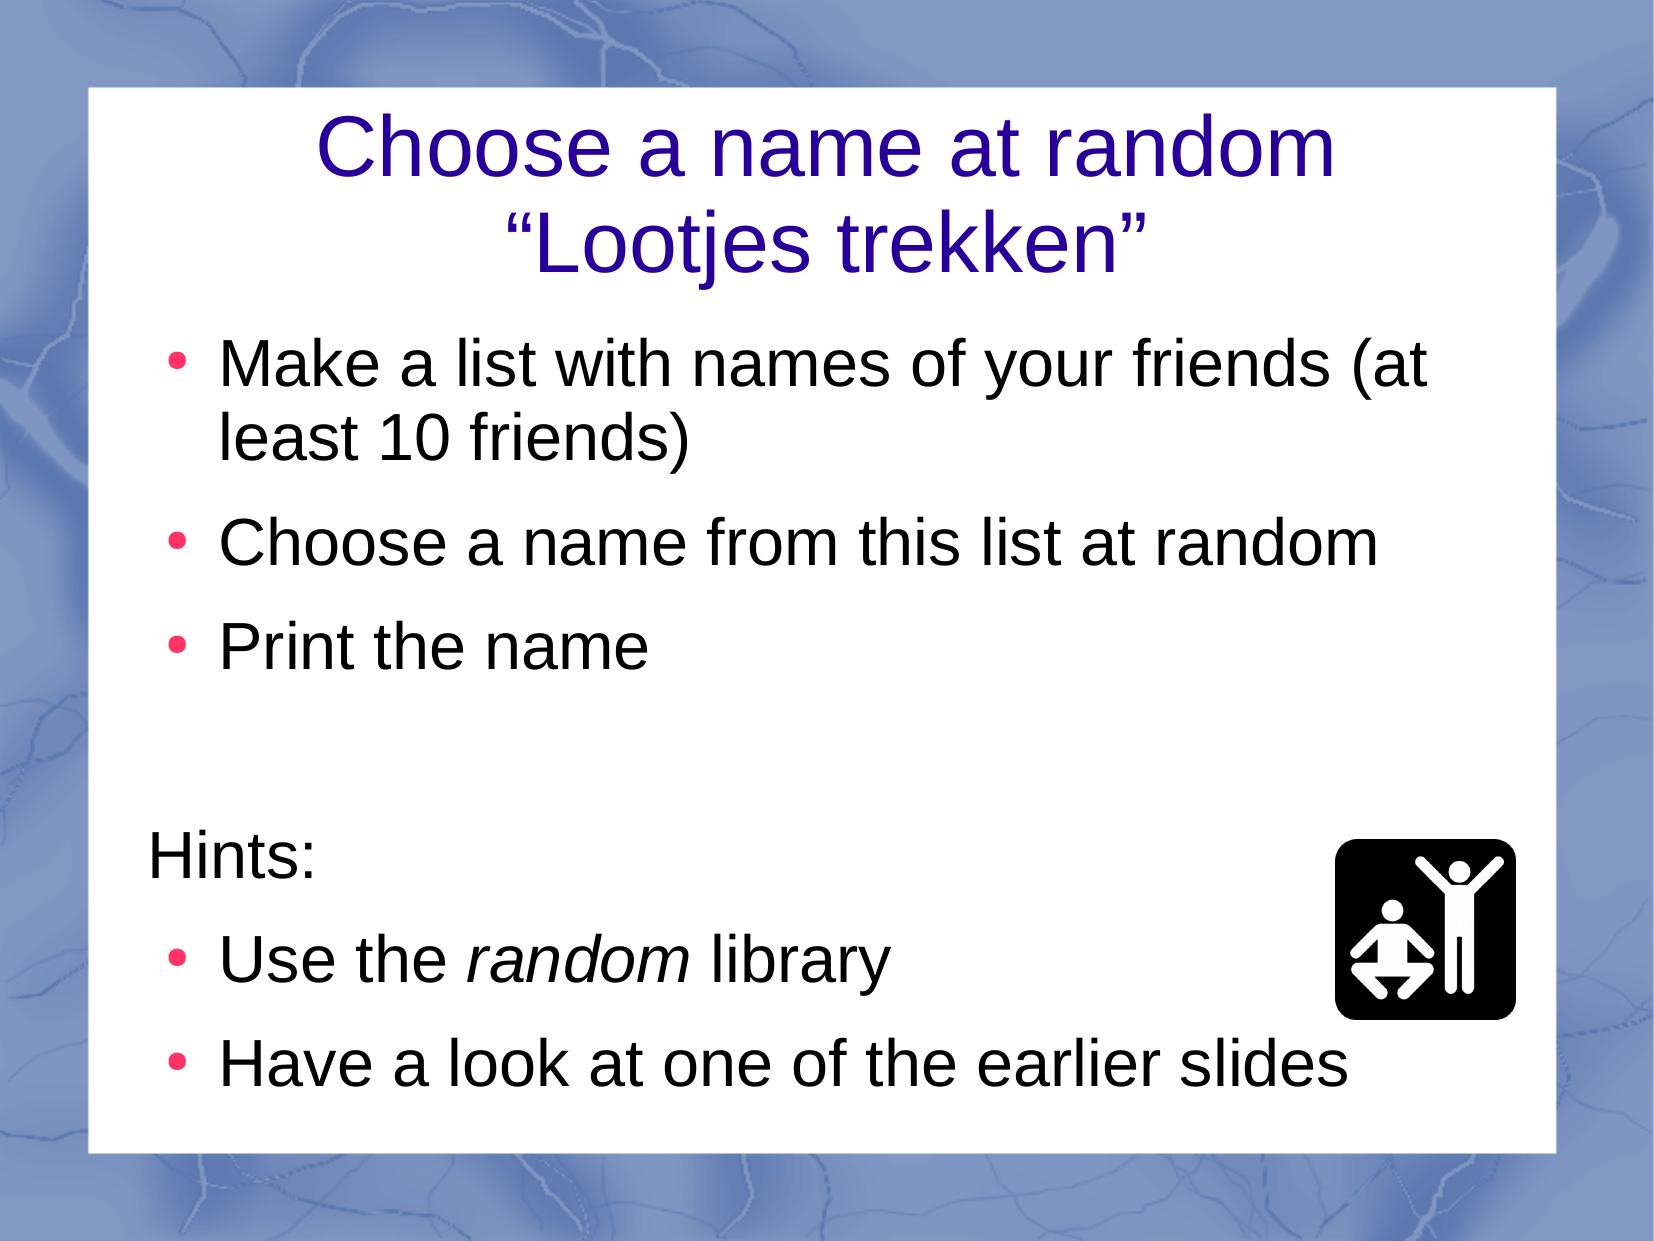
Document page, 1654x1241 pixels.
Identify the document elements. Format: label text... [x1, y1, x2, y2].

list Make a list with names of your friends (at least 10 friends) Choose a name from this list at random Print the name Hints: Use the random library Have a look at one of the earlier slides [147, 325, 1506, 1101]
picture [0, 0, 1654, 1241]
title Choose a name at random “Lootjes trekken” [118, 90, 1536, 298]
